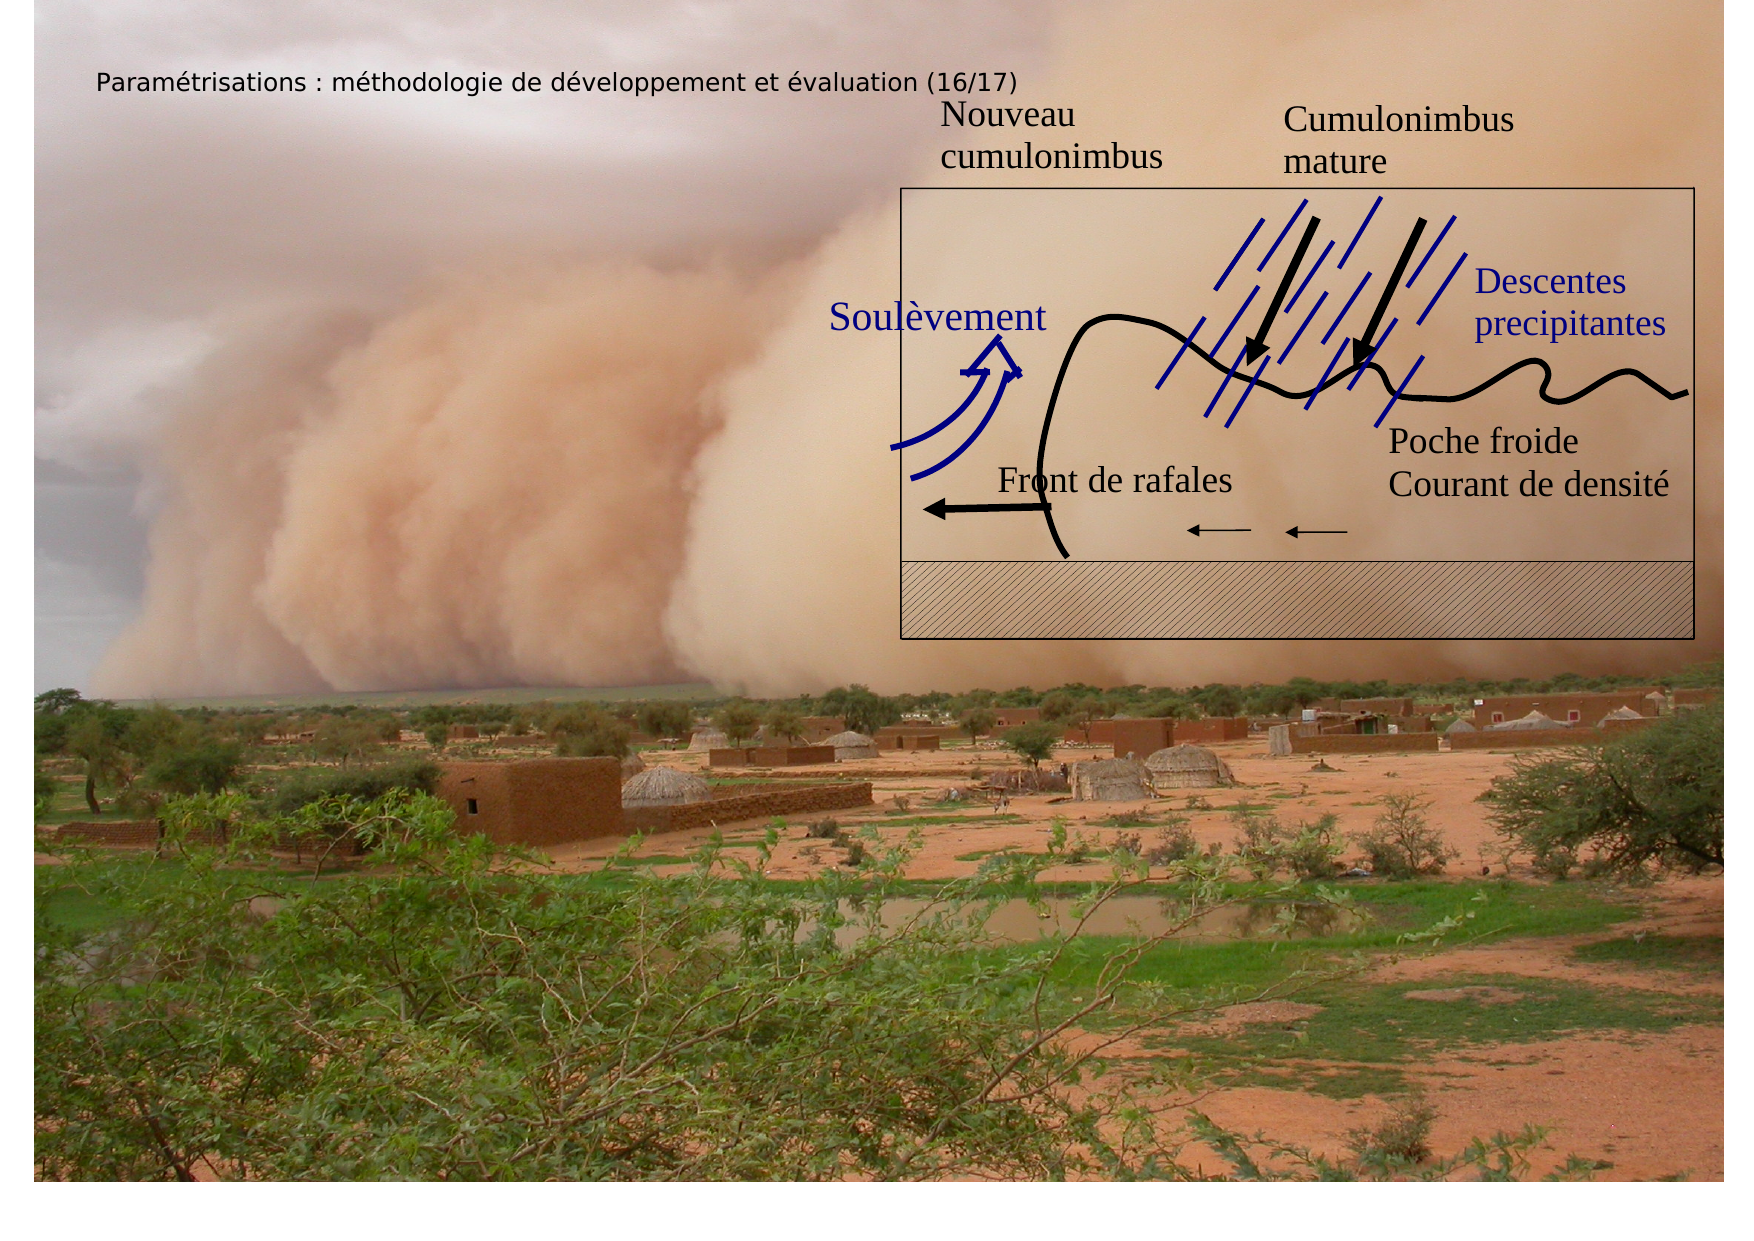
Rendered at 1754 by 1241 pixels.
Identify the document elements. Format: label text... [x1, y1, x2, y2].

text_box [900, 188, 1695, 639]
text_box Soulèvement [828, 292, 1048, 340]
picture [34, 0, 1724, 1182]
text_box Paramétrisations : méthodologie de développement et évaluation (16/17) [81, 61, 1122, 105]
text_box Front de rafales [997, 458, 1234, 501]
text_box [900, 340, 991, 442]
text_box Descentes precipitantes [1474, 259, 1668, 345]
text_box Poche froide Courant de densité [1388, 419, 1671, 505]
text_box Cumulonimbus mature [1283, 97, 1516, 183]
text_box Nouveau cumulonimbus [940, 92, 1165, 178]
